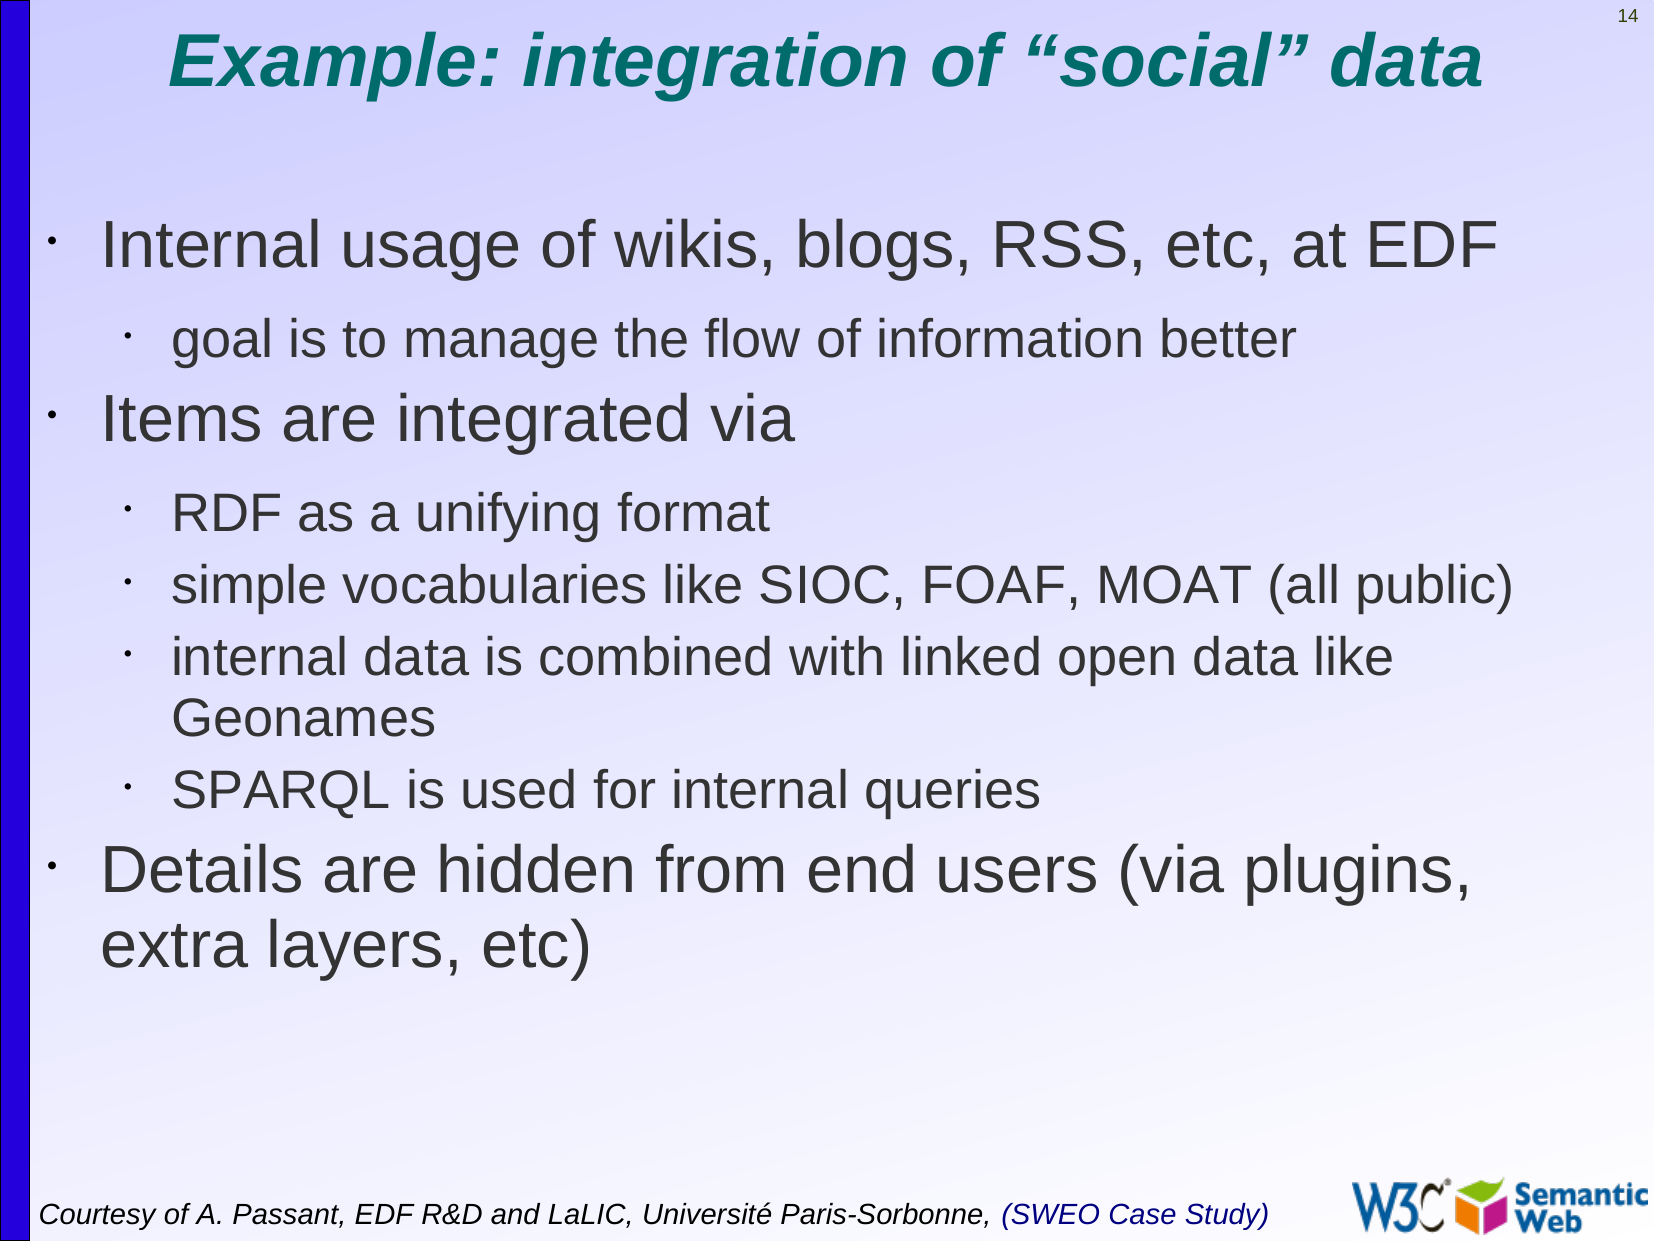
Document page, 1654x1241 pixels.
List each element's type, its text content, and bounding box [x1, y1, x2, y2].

text_box Courtesy of A. Passant, EDF R&D and LaLIC, Université Paris-Sorbonne, (SWEO Case Study) [23, 1192, 1556, 1241]
list Internal usage of wikis, blogs, RSS, etc, at EDF goal is to manage the flow of information better Items are integrated via RDF as a unifying format simple vocabularies like SIOC, FOAF, MOAT (all public) internal data is combined with linked open data like Geonames SPARQL is used for internal queries Details are hidden from end users (via plugins, extra layers, etc) [29, 206, 1625, 1178]
title Example: integration of “social” data [0, 7, 1654, 111]
picture [1352, 1175, 1648, 1235]
